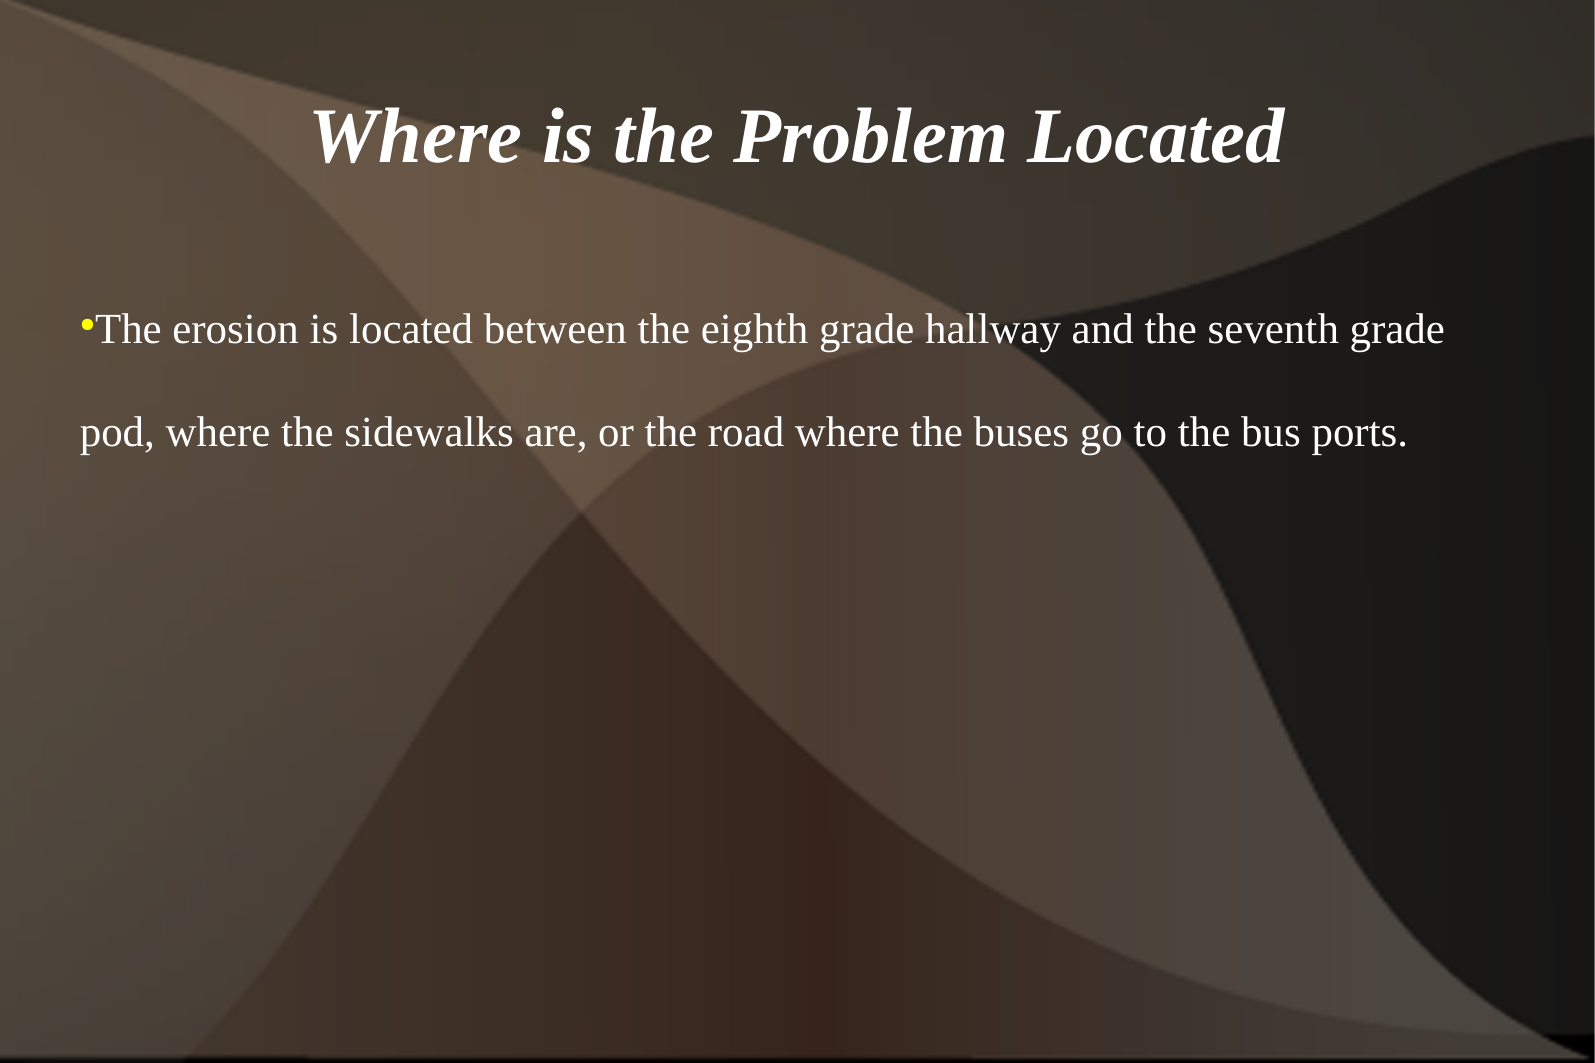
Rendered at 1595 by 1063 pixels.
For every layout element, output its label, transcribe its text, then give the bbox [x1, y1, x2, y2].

title Where is the Problem Located [79, 42, 1515, 220]
list The erosion is located between the eighth grade hallway and the seventh grade pod, where the sidewalks are, or the road where the buses go to the bus ports. [79, 248, 1515, 951]
